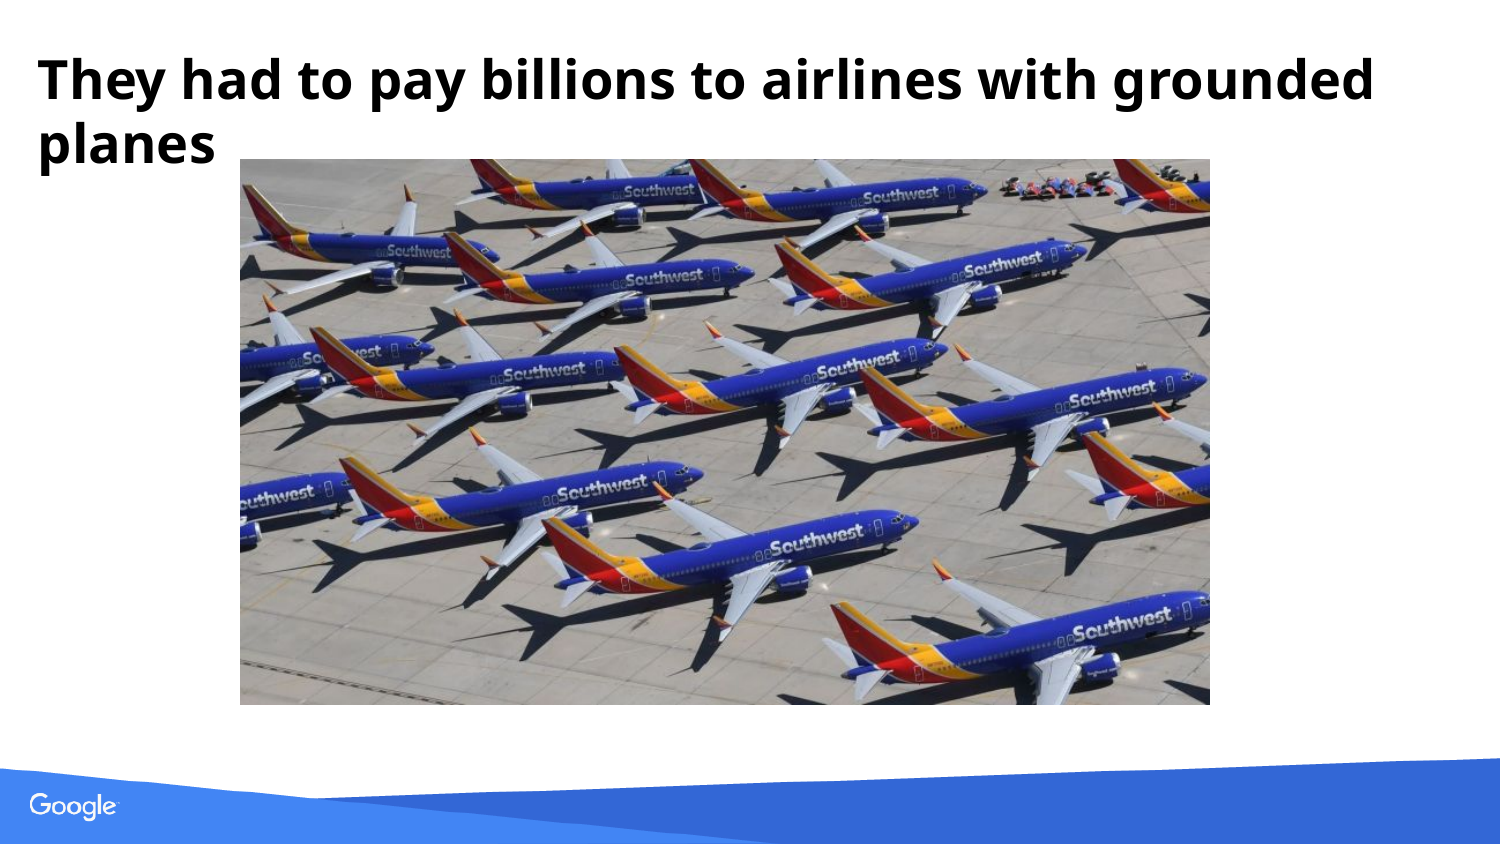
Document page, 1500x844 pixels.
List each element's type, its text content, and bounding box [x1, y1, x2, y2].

picture [0, 0, 1500, 844]
text_box They had to pay billions to airlines with grounded planes [22, 29, 1486, 110]
